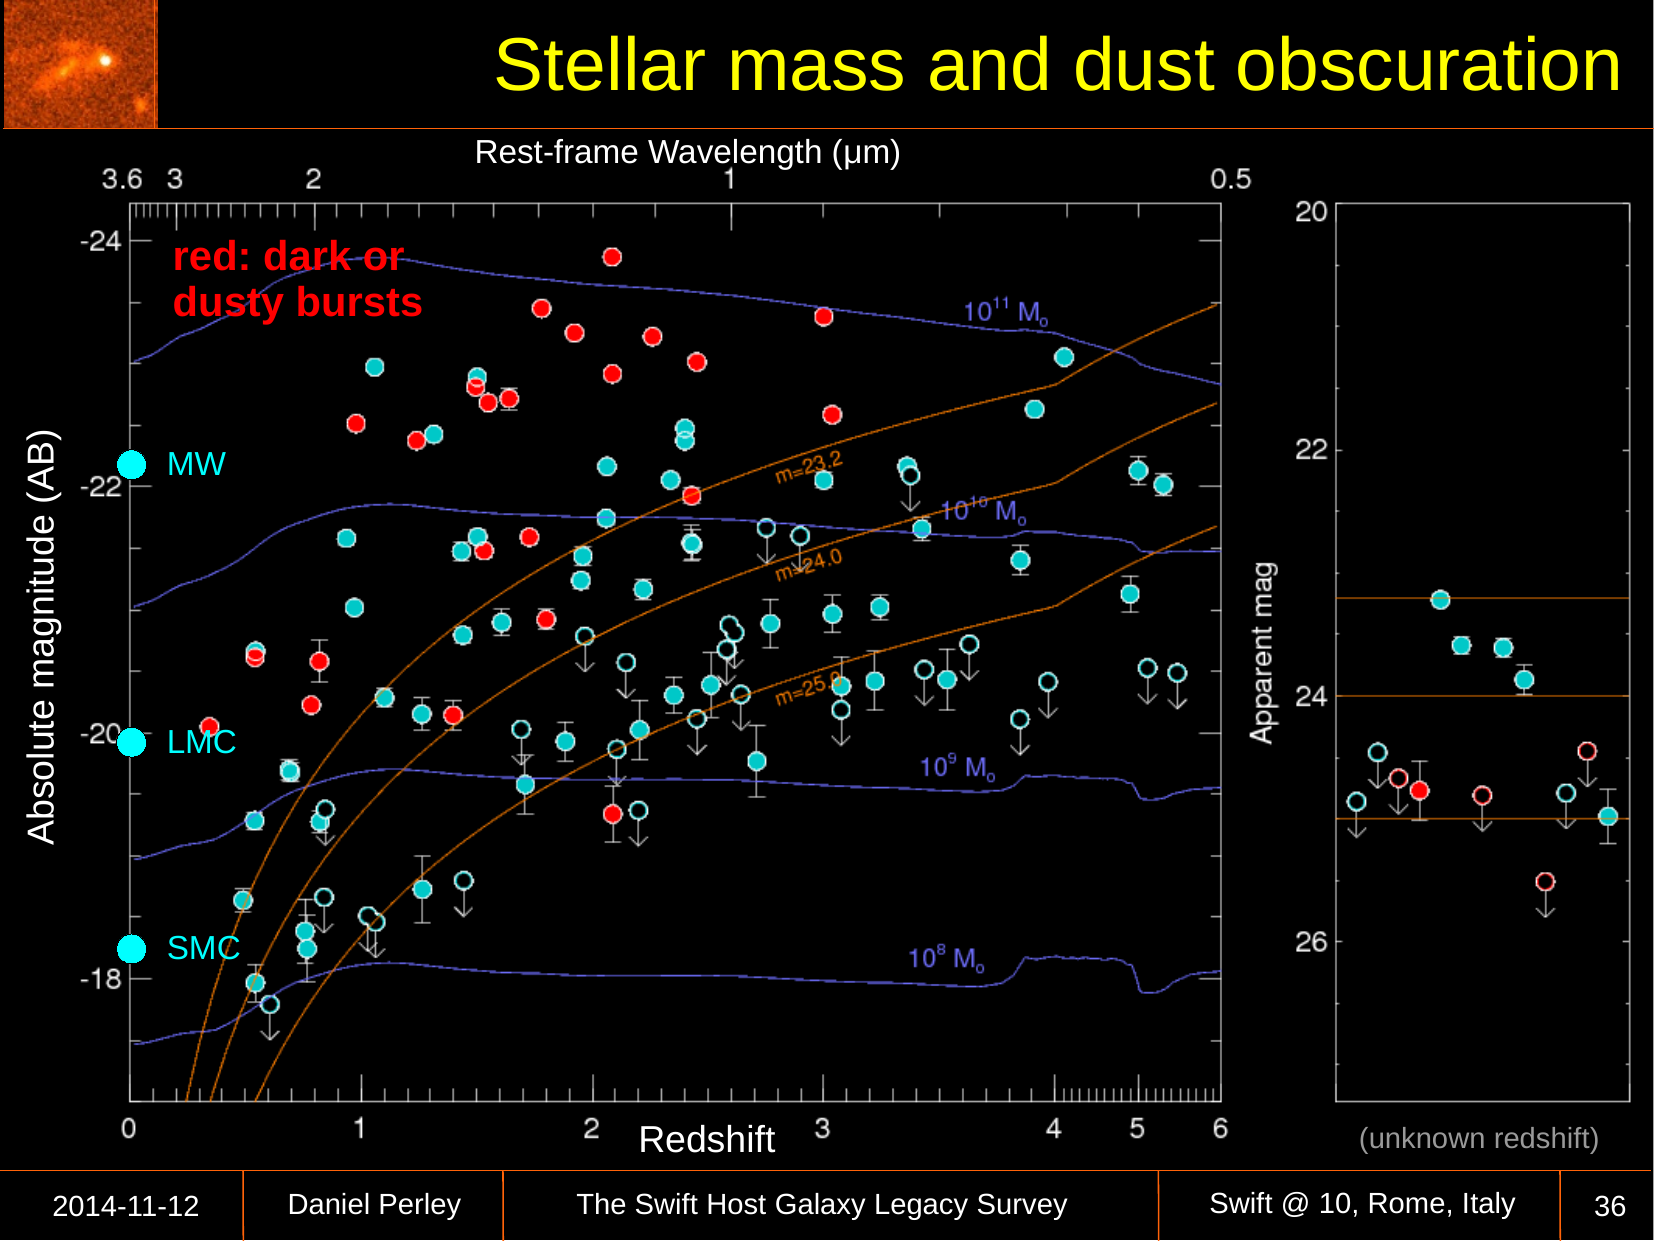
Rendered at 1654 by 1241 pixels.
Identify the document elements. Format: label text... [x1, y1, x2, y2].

text_box red: dark or dusty bursts [157, 225, 496, 333]
text_box Rest-frame Wavelength (μm) [459, 126, 1060, 179]
text_box [116, 449, 147, 480]
text_box [116, 933, 147, 964]
text_box MW [152, 438, 378, 491]
text_box [116, 727, 147, 758]
text_box Absolute magnitude (AB) [12, 375, 70, 901]
text_box LMC [152, 715, 378, 768]
title Stellar mass and dust obscuration [187, 21, 1624, 108]
text_box (unknown redshift) [1344, 1114, 1645, 1163]
text_box SMC [152, 922, 378, 975]
picture [4, 0, 154, 128]
text_box Redshift [623, 1111, 814, 1168]
picture [75, 164, 1637, 1143]
